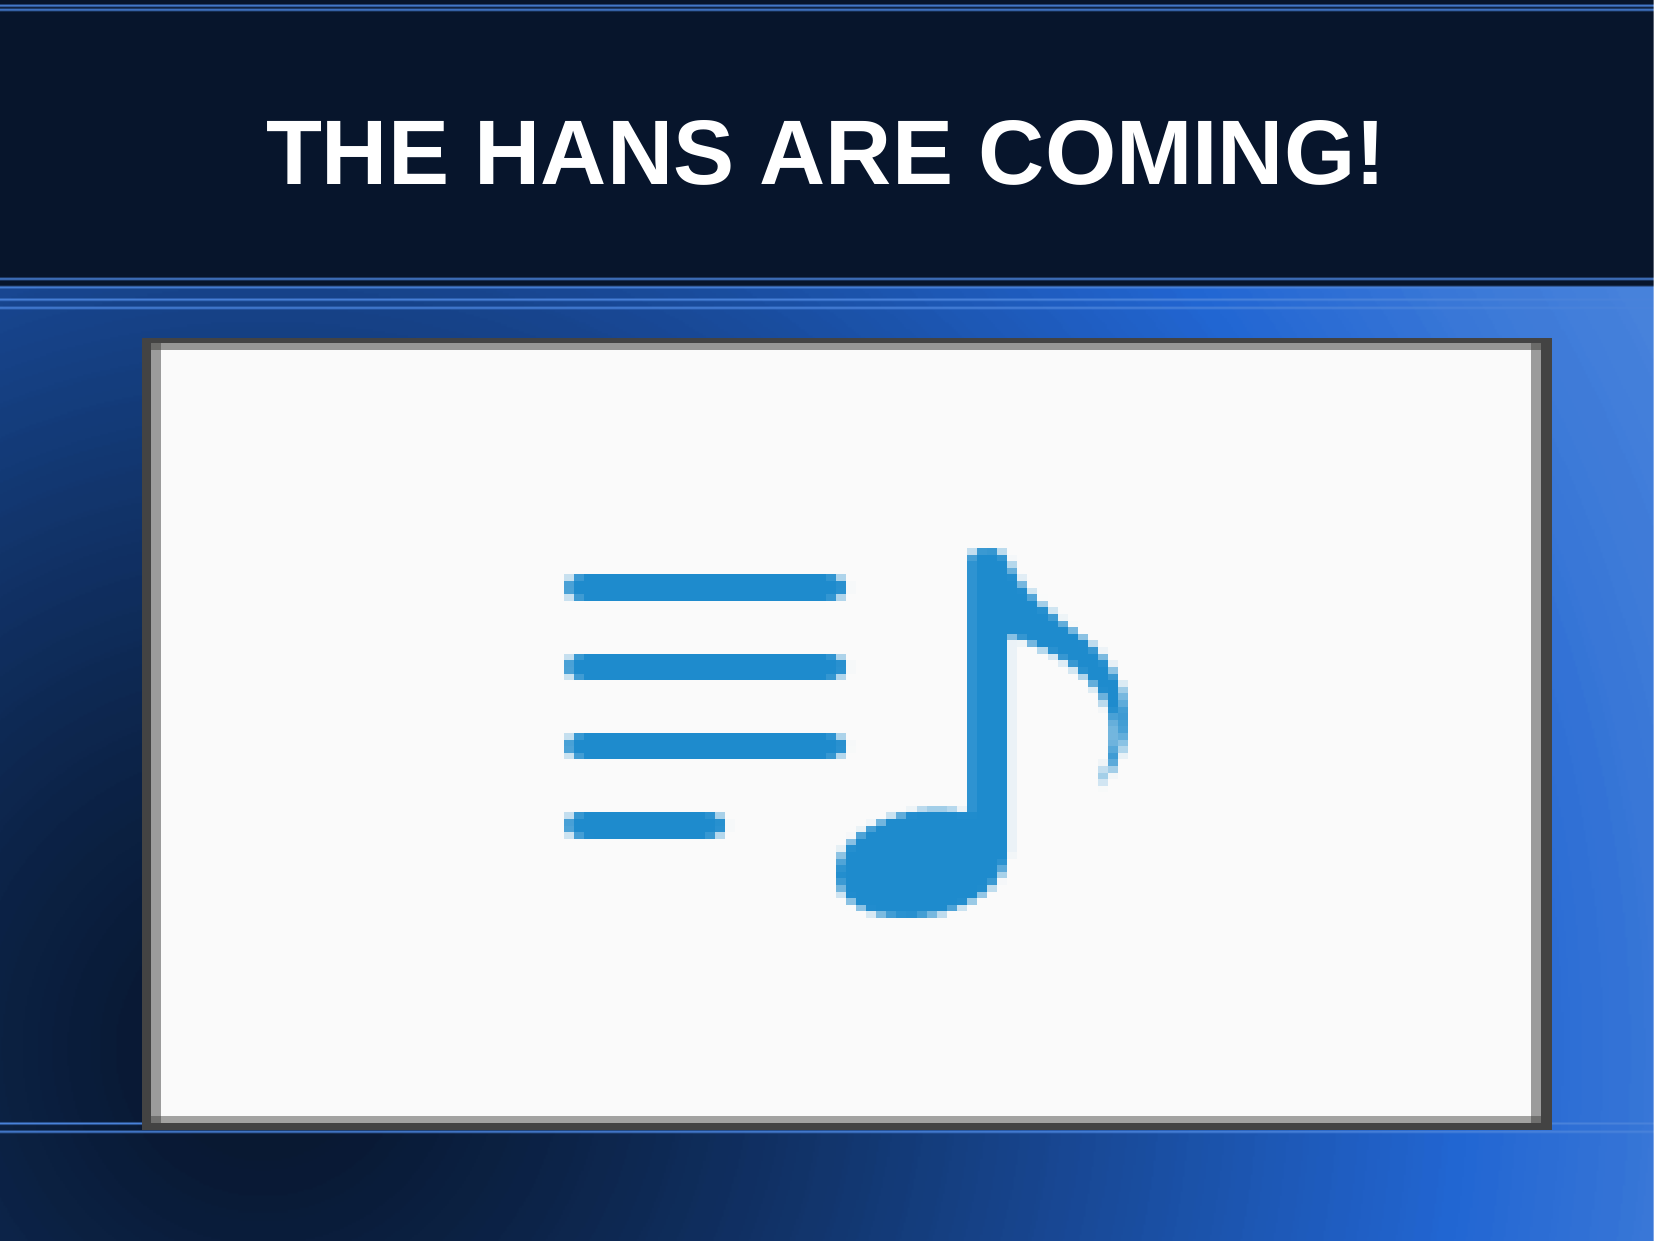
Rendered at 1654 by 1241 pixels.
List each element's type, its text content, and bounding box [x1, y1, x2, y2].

title THE HANS ARE COMING! [82, 49, 1571, 257]
text_box [140, 336, 1553, 1131]
picture [0, 0, 1654, 1241]
